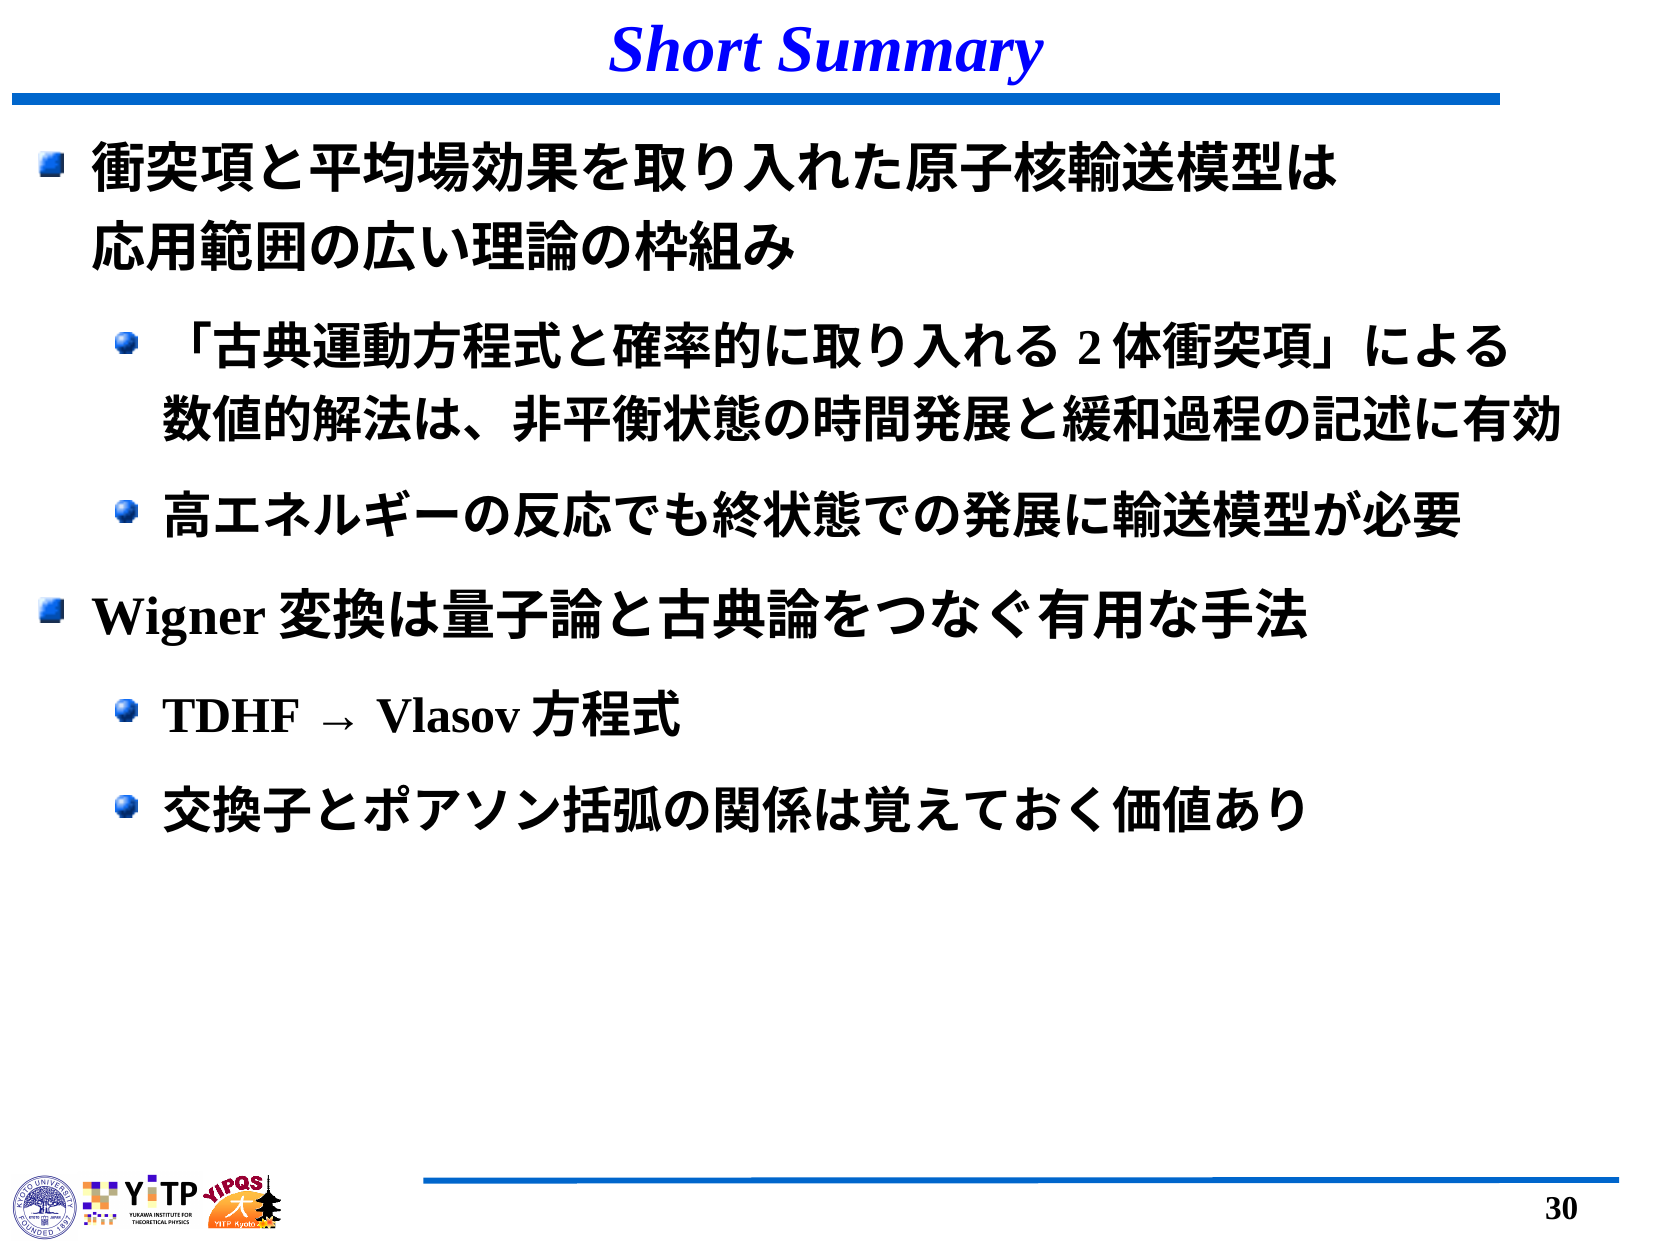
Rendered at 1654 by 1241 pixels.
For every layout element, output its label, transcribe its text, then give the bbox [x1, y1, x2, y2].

picture [11, 1170, 281, 1241]
title Short Summary [0, 0, 1654, 99]
list 衝突項と平均場効果を取り入れた原子核輸送模型は 応用範囲の広い理論の枠組み 「古典運動方程式と確率的に取り入れる2体衝突項」による 数値的解法は、非平衡状態の時間発展と緩和過程の記述に有効 高エネルギーの反応でも終状態での発展に輸送模型が必要 Wigner変換は量子論と古典論をつなぐ有用な手法 TDHF → Vlasov方程式 交換子とポアソン括弧の関係は覚えておく価値あり [20, 124, 1621, 1137]
